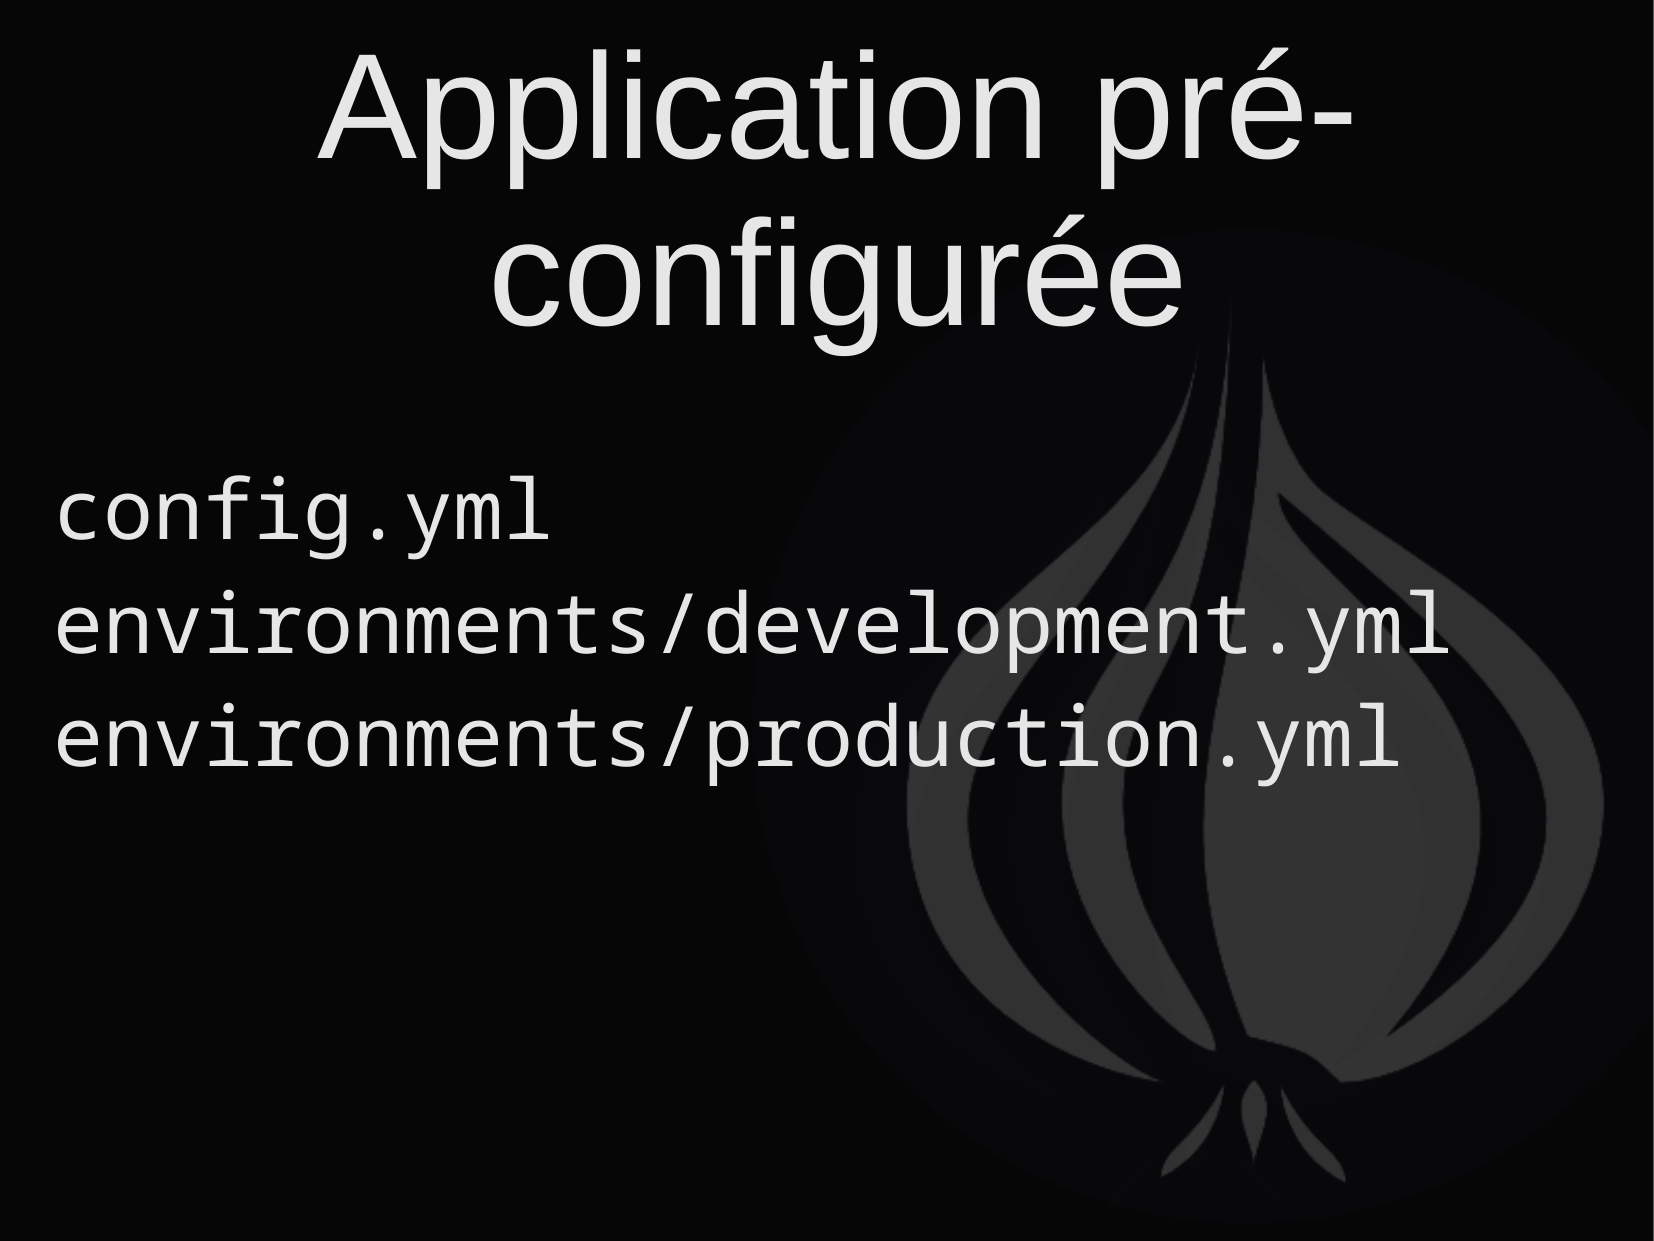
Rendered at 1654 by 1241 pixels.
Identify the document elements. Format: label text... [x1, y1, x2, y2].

subtitle Application pré-configurée config.yml environments/development.yml environments/production.yml [53, 46, 1625, 1063]
picture [0, 0, 1654, 1241]
